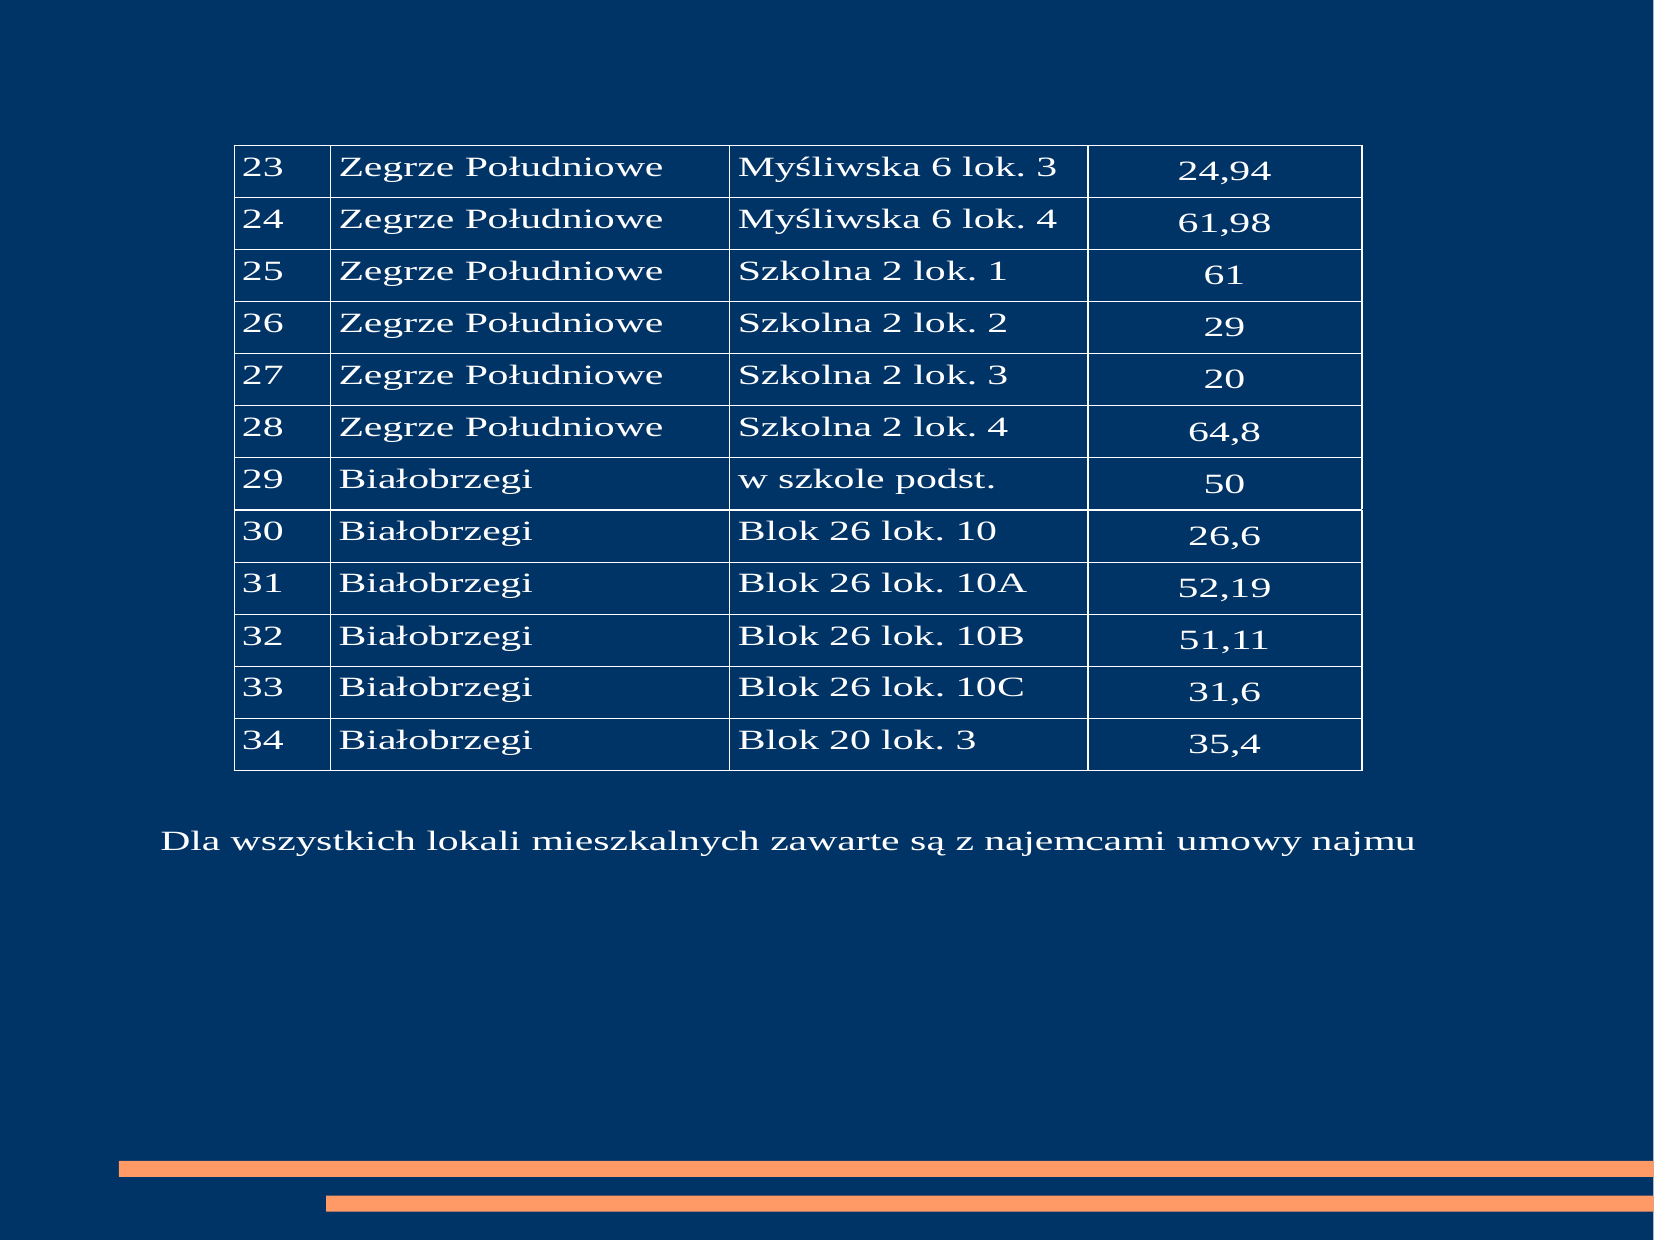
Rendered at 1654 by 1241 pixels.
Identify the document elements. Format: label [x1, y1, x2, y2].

chart [151, 144, 1536, 857]
